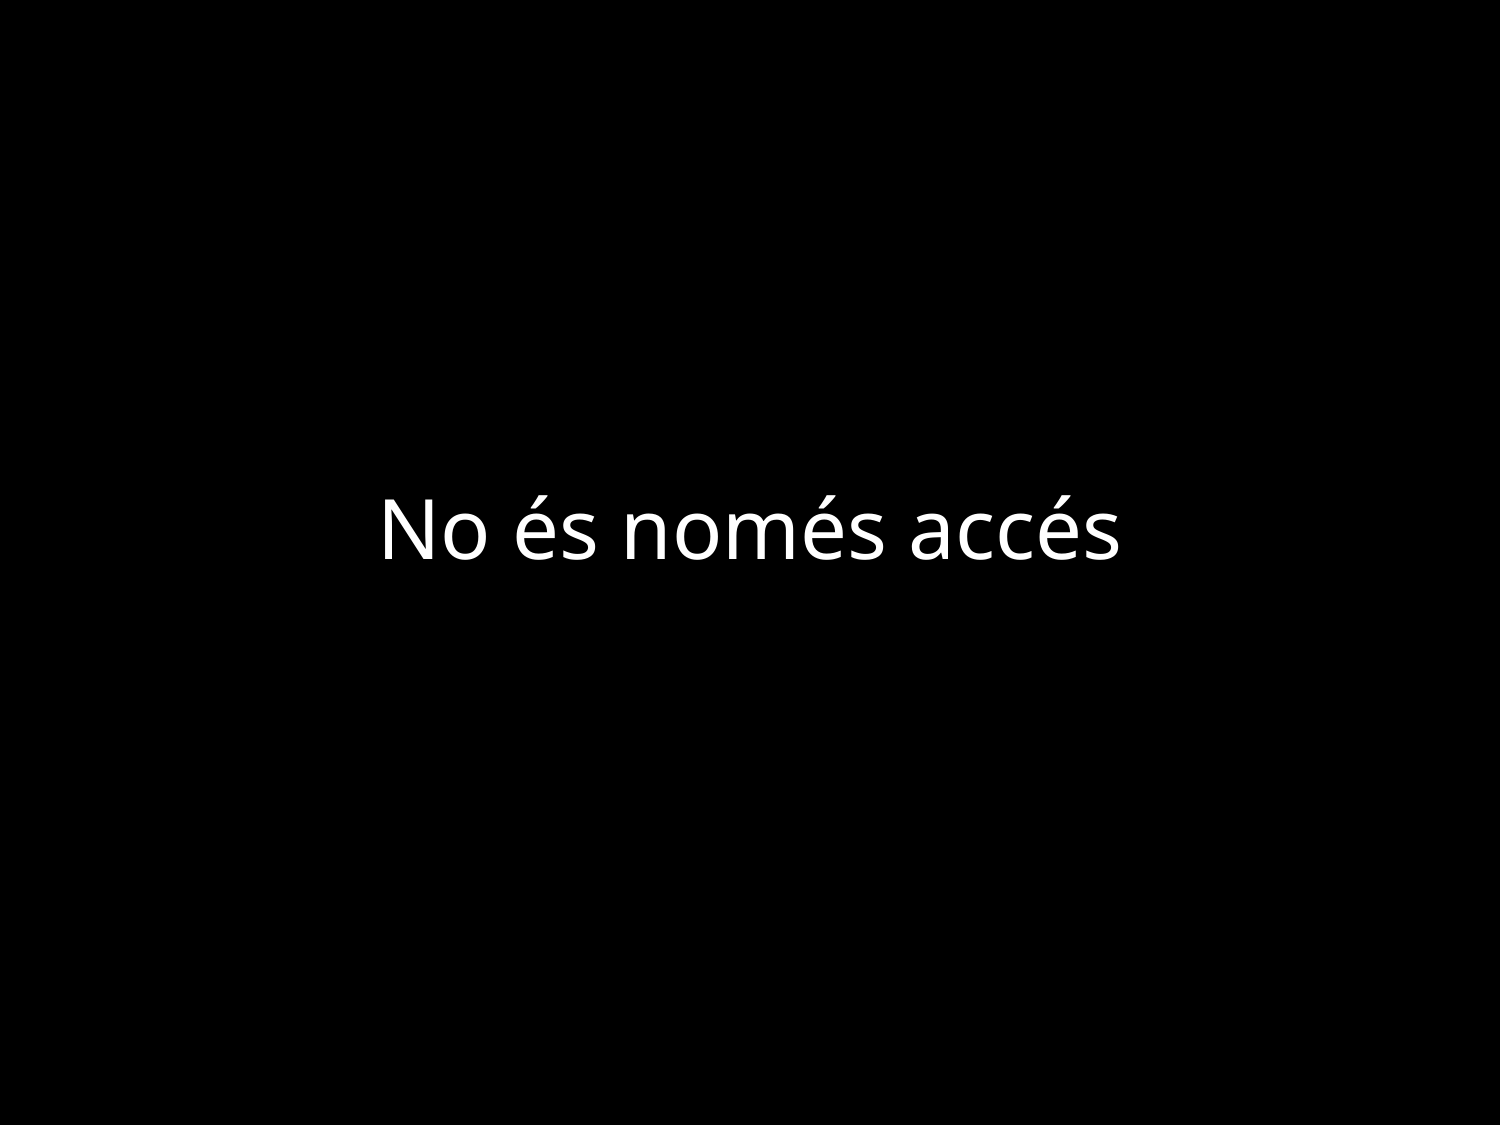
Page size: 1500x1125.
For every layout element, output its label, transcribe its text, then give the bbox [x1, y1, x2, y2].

title No és només accés [112, 349, 1388, 591]
